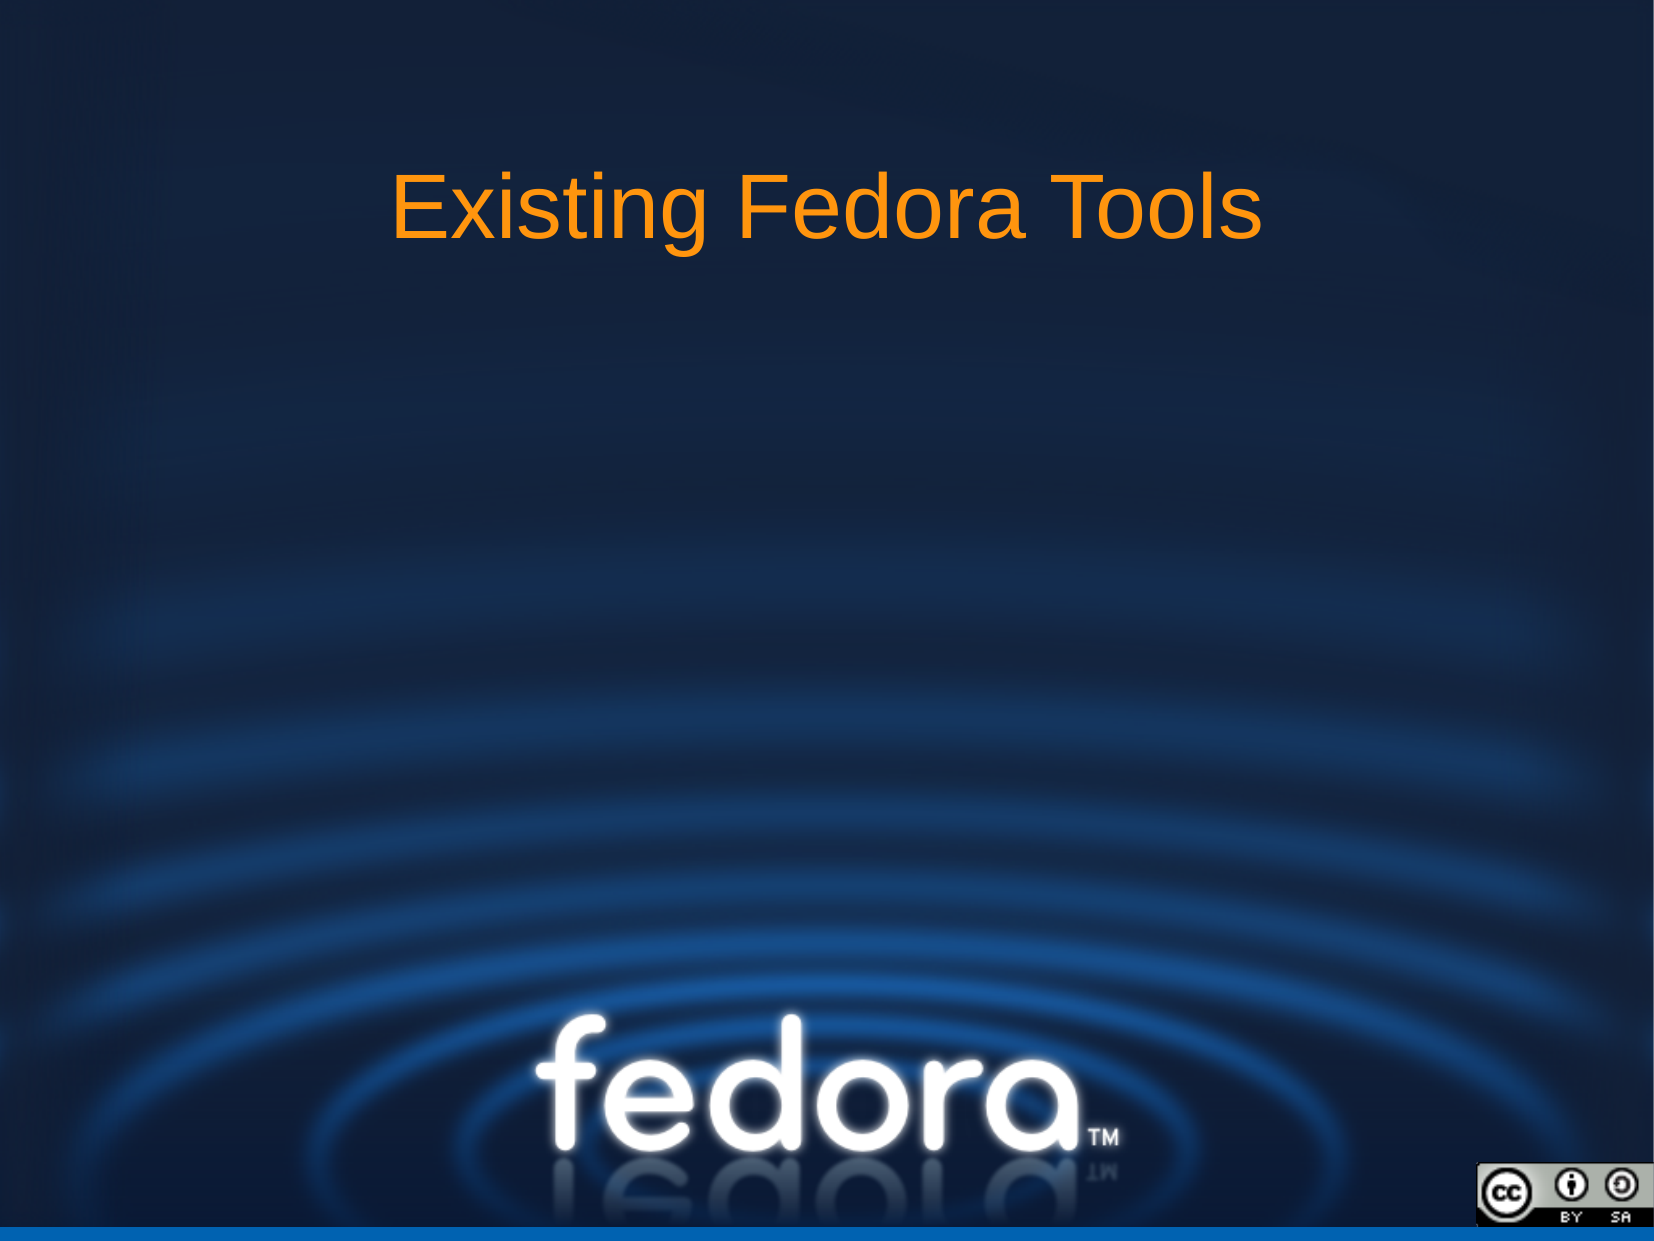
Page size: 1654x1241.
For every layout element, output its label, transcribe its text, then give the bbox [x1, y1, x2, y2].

title Existing Fedora Tools [121, 102, 1534, 310]
picture [0, 0, 1654, 1227]
